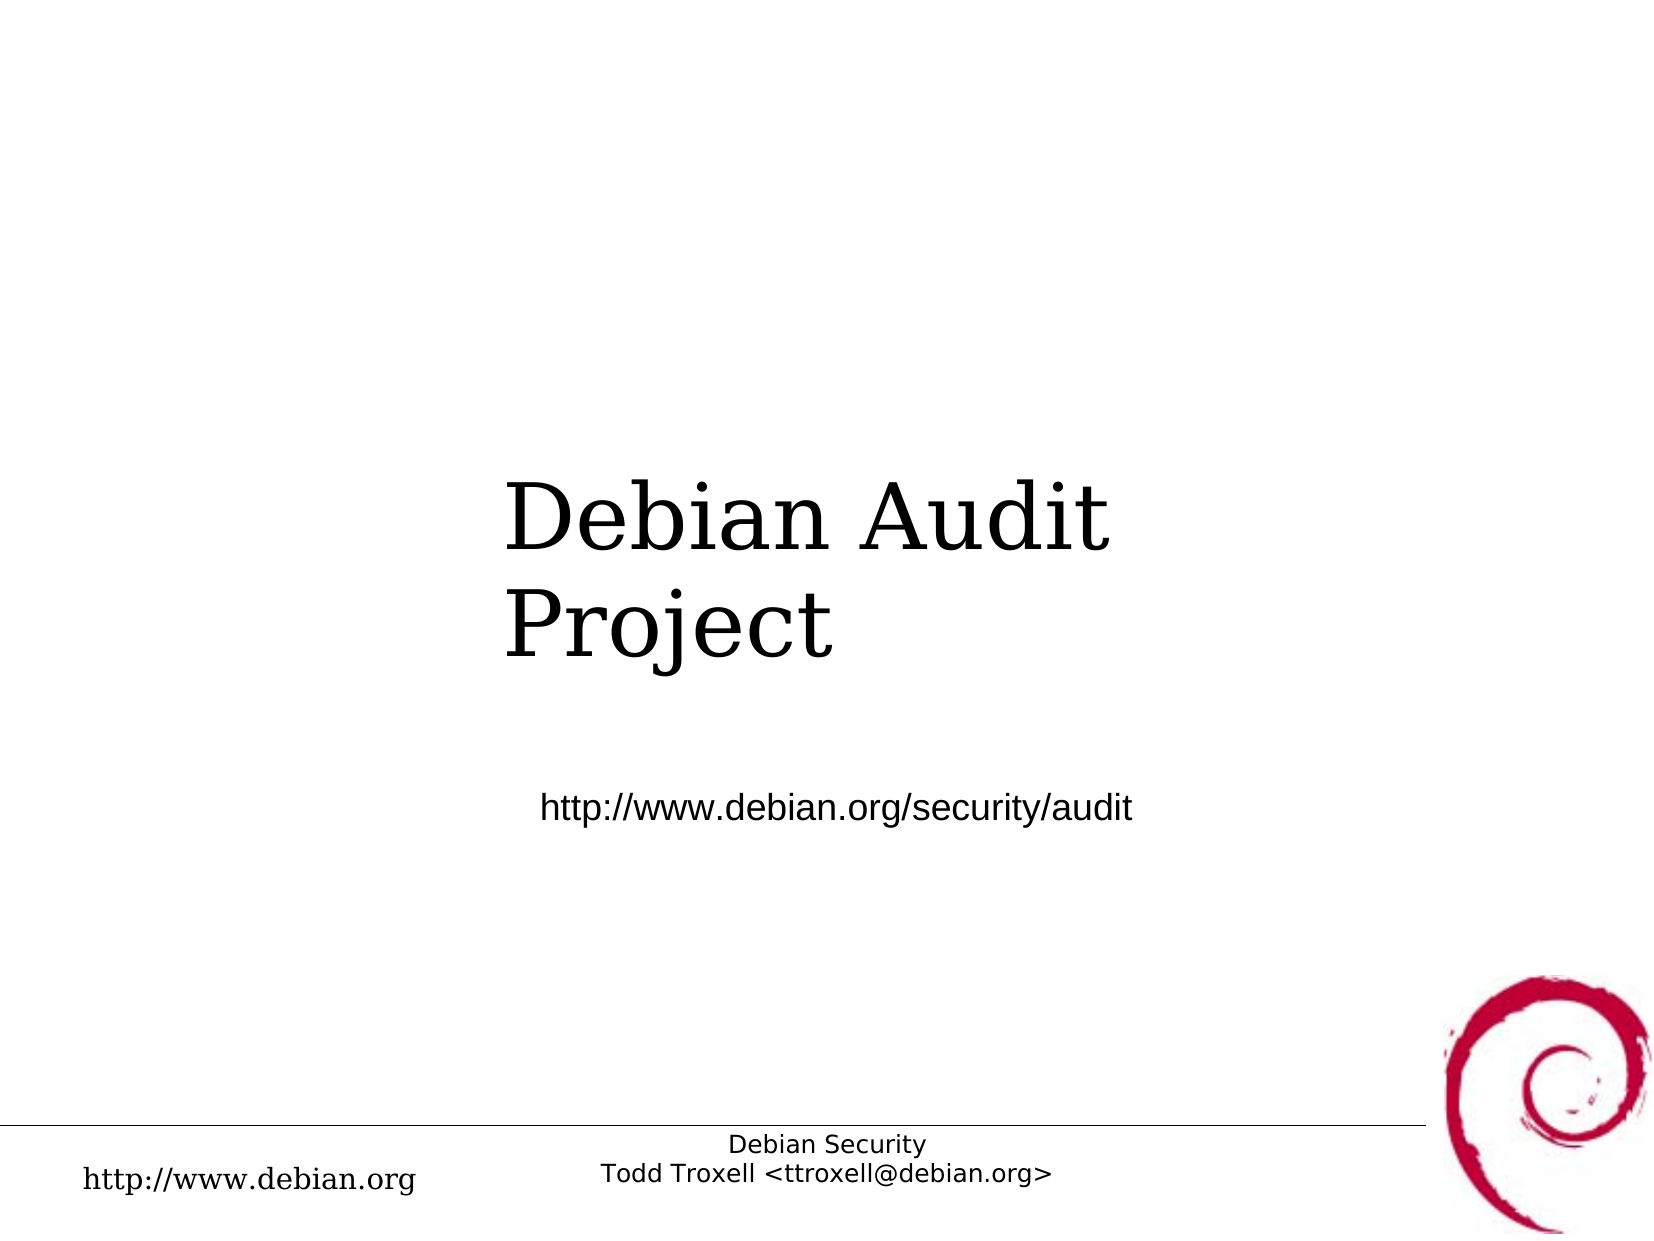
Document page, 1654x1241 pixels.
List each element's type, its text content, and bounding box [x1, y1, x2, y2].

text_box Debian Audit Project [487, 457, 1163, 686]
text_box http://www.debian.org/security/audit [525, 779, 1145, 837]
picture [1443, 975, 1654, 1234]
